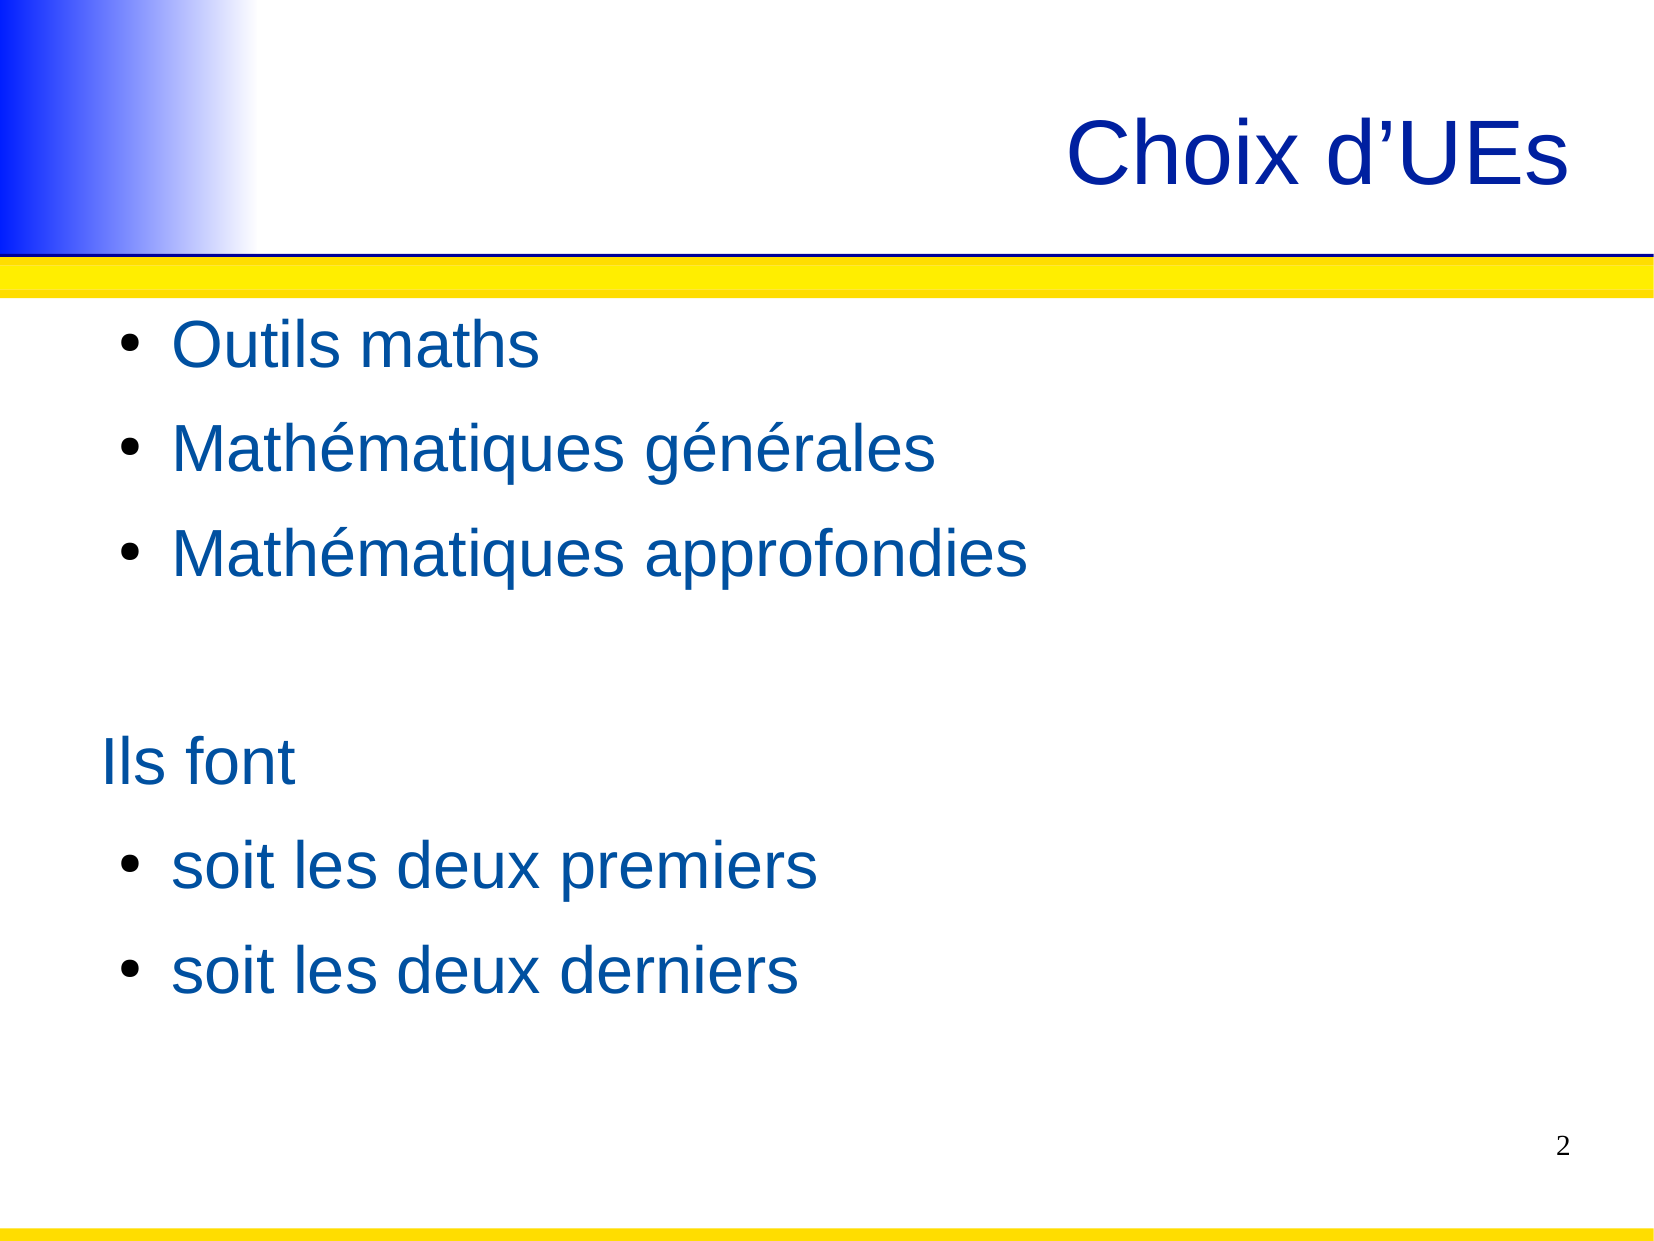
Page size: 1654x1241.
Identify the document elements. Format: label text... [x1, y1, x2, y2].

list Outils maths Mathématiques générales Mathématiques approfondies Ils font soit les deux premiers soit les deux derniers [82, 307, 1571, 1126]
title Choix d’UEs [372, 49, 1571, 257]
